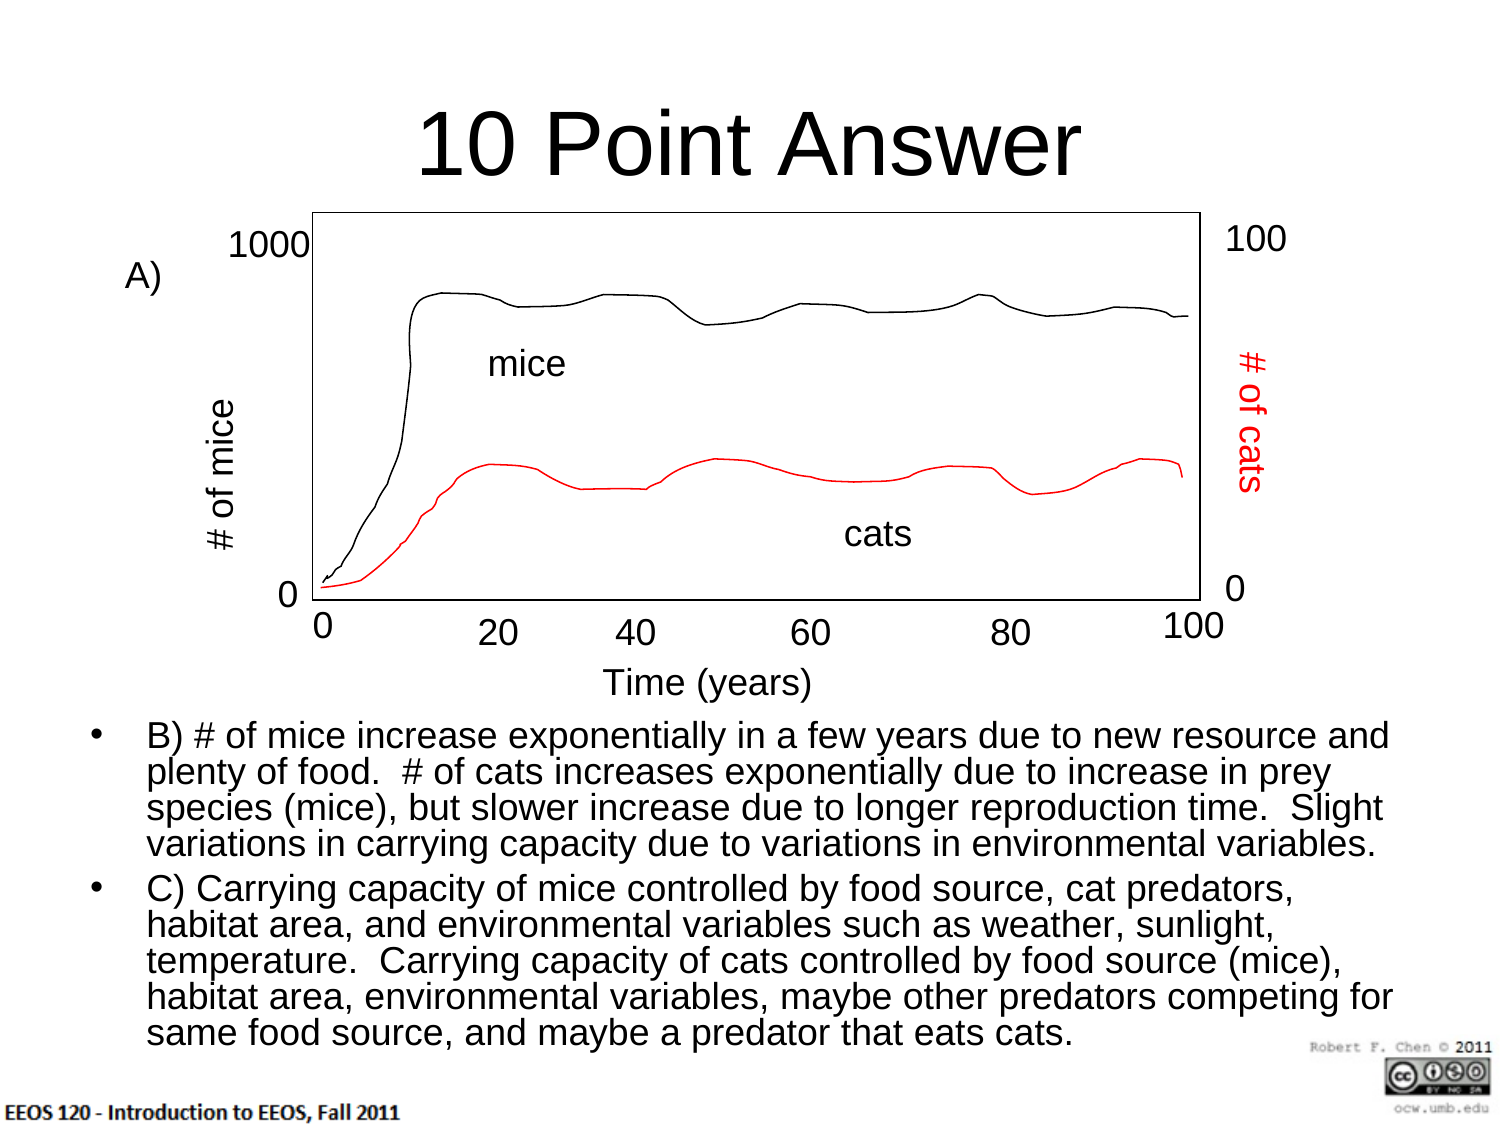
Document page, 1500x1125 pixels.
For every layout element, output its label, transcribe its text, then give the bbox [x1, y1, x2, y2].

text_box cats [828, 501, 928, 563]
text_box 80 [975, 599, 1047, 661]
text_box 100 [1210, 205, 1303, 267]
text_box mice [472, 330, 582, 392]
text_box 0 [1210, 555, 1261, 617]
text_box A) [110, 243, 178, 304]
text_box 0 [317, 615, 328, 636]
text_box [312, 212, 1201, 601]
text_box # of mice [187, 383, 249, 566]
title 10 Point Answer [75, 45, 1426, 233]
text_box # of cats [1224, 337, 1286, 510]
text_box 1000 [212, 212, 326, 273]
picture [0, 1094, 405, 1125]
text_box 60 [775, 599, 847, 661]
list B) # of mice increase exponentially in a few years due to new resource and plenty of food. # of cats increases exponentially due to increase in prey species (mice), but slower increase due to longer reproduction time. Slight variations in carrying capacity due to variations in environmental variables. C) Carrying capacity of mice controlled by food source, cat predators, habitat area, and environmental variables such as weather, sunlight, temperature. Carrying capacity of cats controlled by food source (mice), habitat area, environmental variables, maybe other predators competing for same food source, and maybe a predator that eats cats. [75, 712, 1426, 1081]
text_box Time (years) [587, 649, 828, 711]
text_box 40 [600, 599, 672, 661]
text_box 100 [1147, 593, 1240, 654]
text_box 0 [262, 562, 314, 623]
text_box 20 [462, 599, 535, 661]
picture [1304, 1034, 1500, 1125]
text_box 0 [297, 593, 349, 654]
text_box 100 [1208, 616, 1219, 636]
